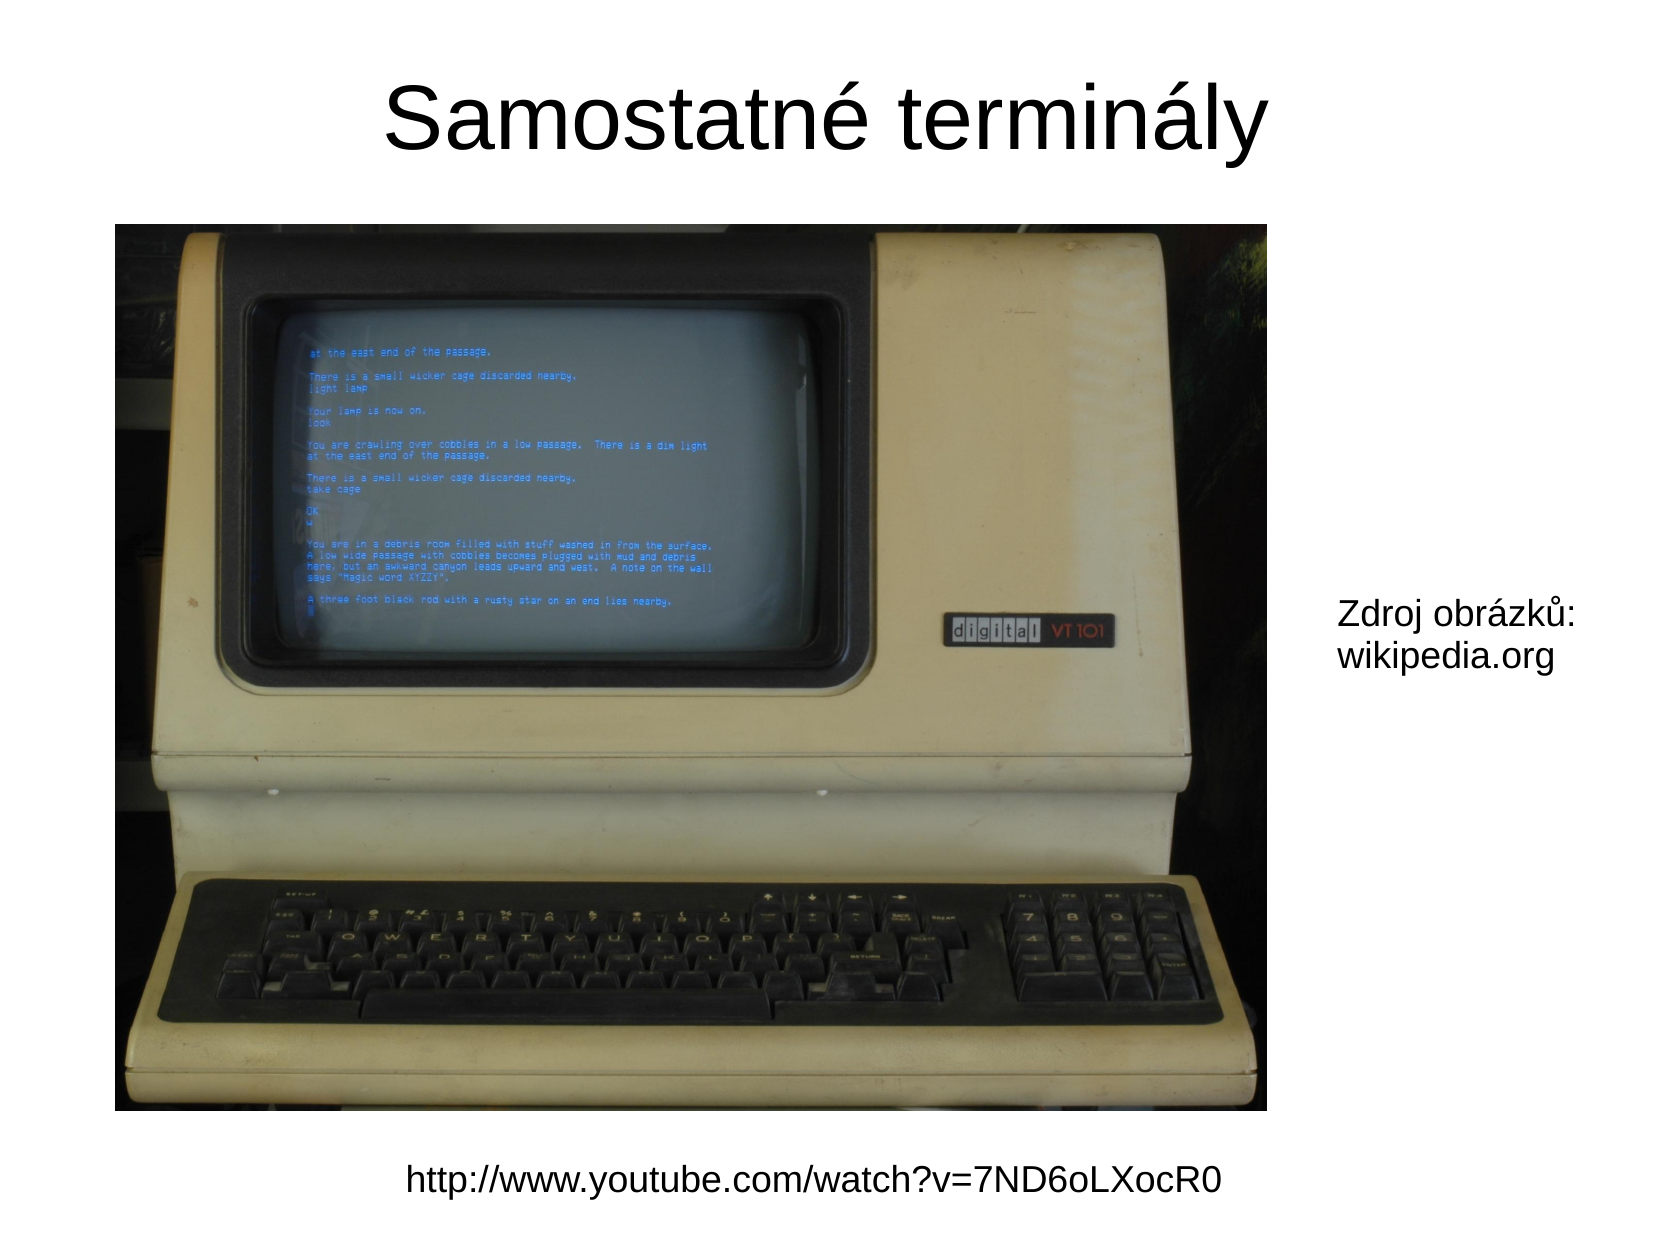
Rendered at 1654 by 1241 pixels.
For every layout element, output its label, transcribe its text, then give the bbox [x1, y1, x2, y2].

title Samostatné terminály [82, 21, 1571, 214]
text_box Zdroj obrázků: wikipedia.org [1322, 584, 1625, 684]
picture [115, 224, 1267, 1111]
text_box http://www.youtube.com/watch?v=7ND6oLXocR0 [390, 1151, 1241, 1209]
